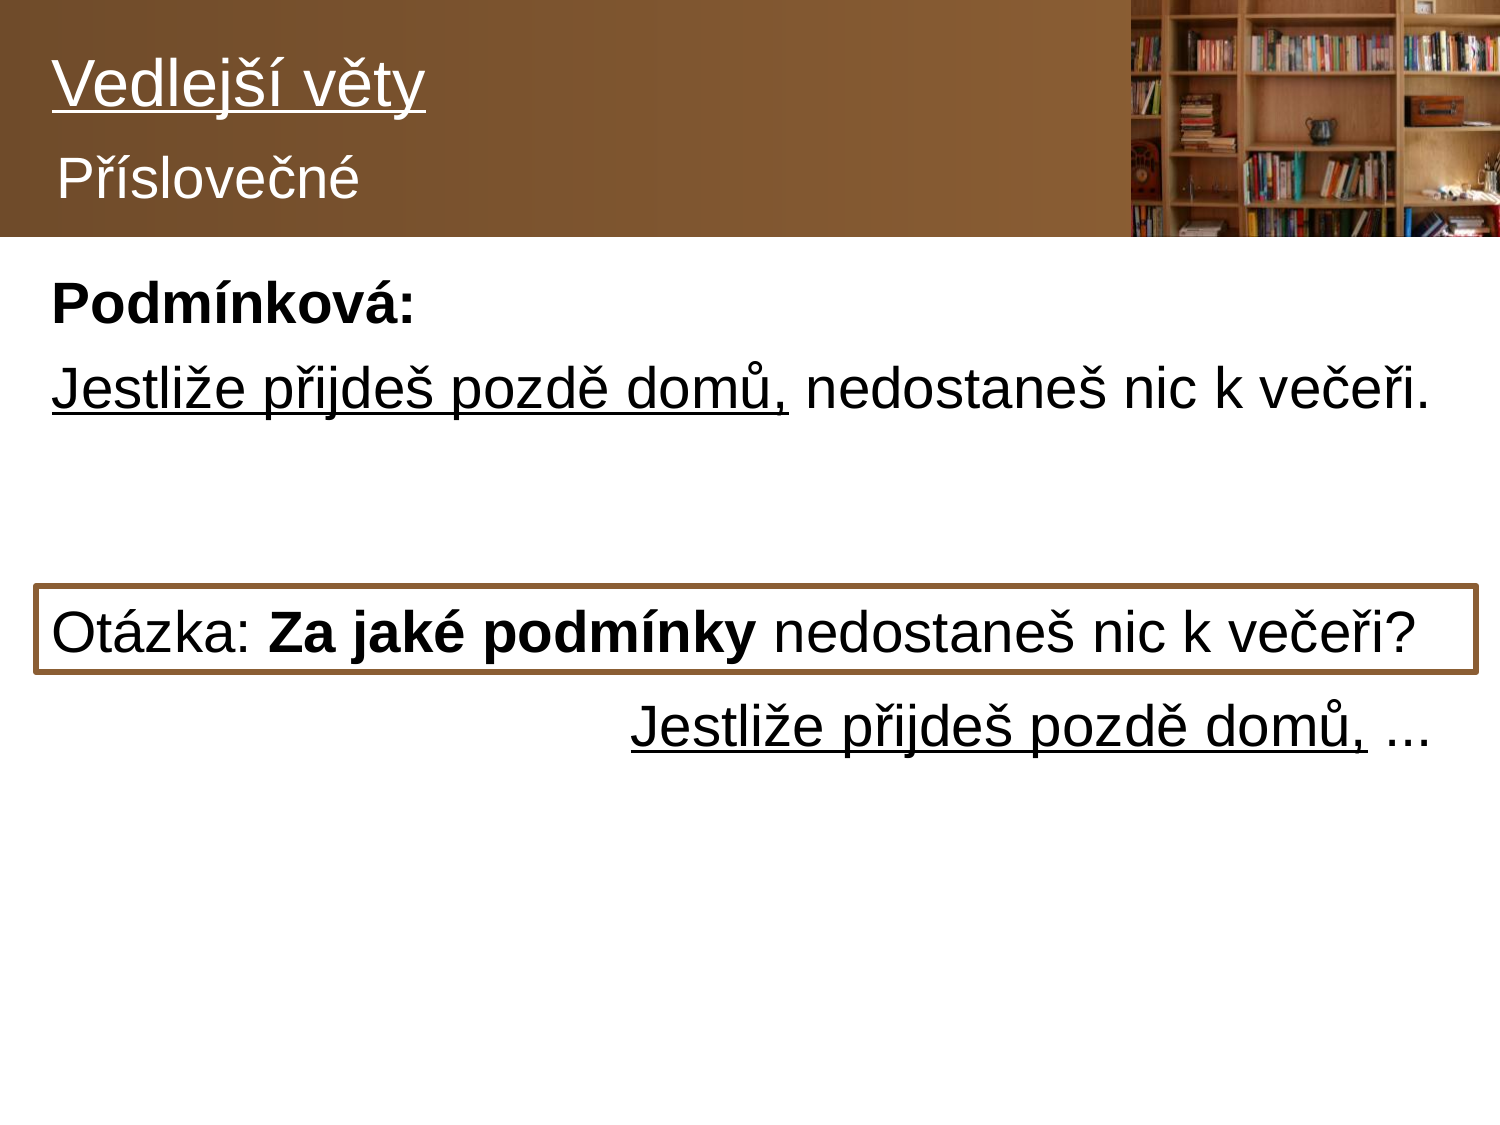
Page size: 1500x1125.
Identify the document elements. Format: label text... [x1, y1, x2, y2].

text_box Otázka: Za jaké podmínky nedostaneš nic k večeři? [35, 586, 1477, 672]
text_box Vedlejší věty [36, 3, 1160, 155]
text_box Podmínková: Jestliže přijdeš pozdě domů, nedostaneš nic k večeři. Jestliže přijdeš pozdě domů, ... [36, 675, 1477, 1024]
text_box Příslovečné [41, 132, 1128, 219]
text_box Podmínková: Jestliže přijdeš pozdě domů, nedostaneš nic k večeři. Jestliže přijdeš pozdě domů, ... [36, 257, 1477, 583]
